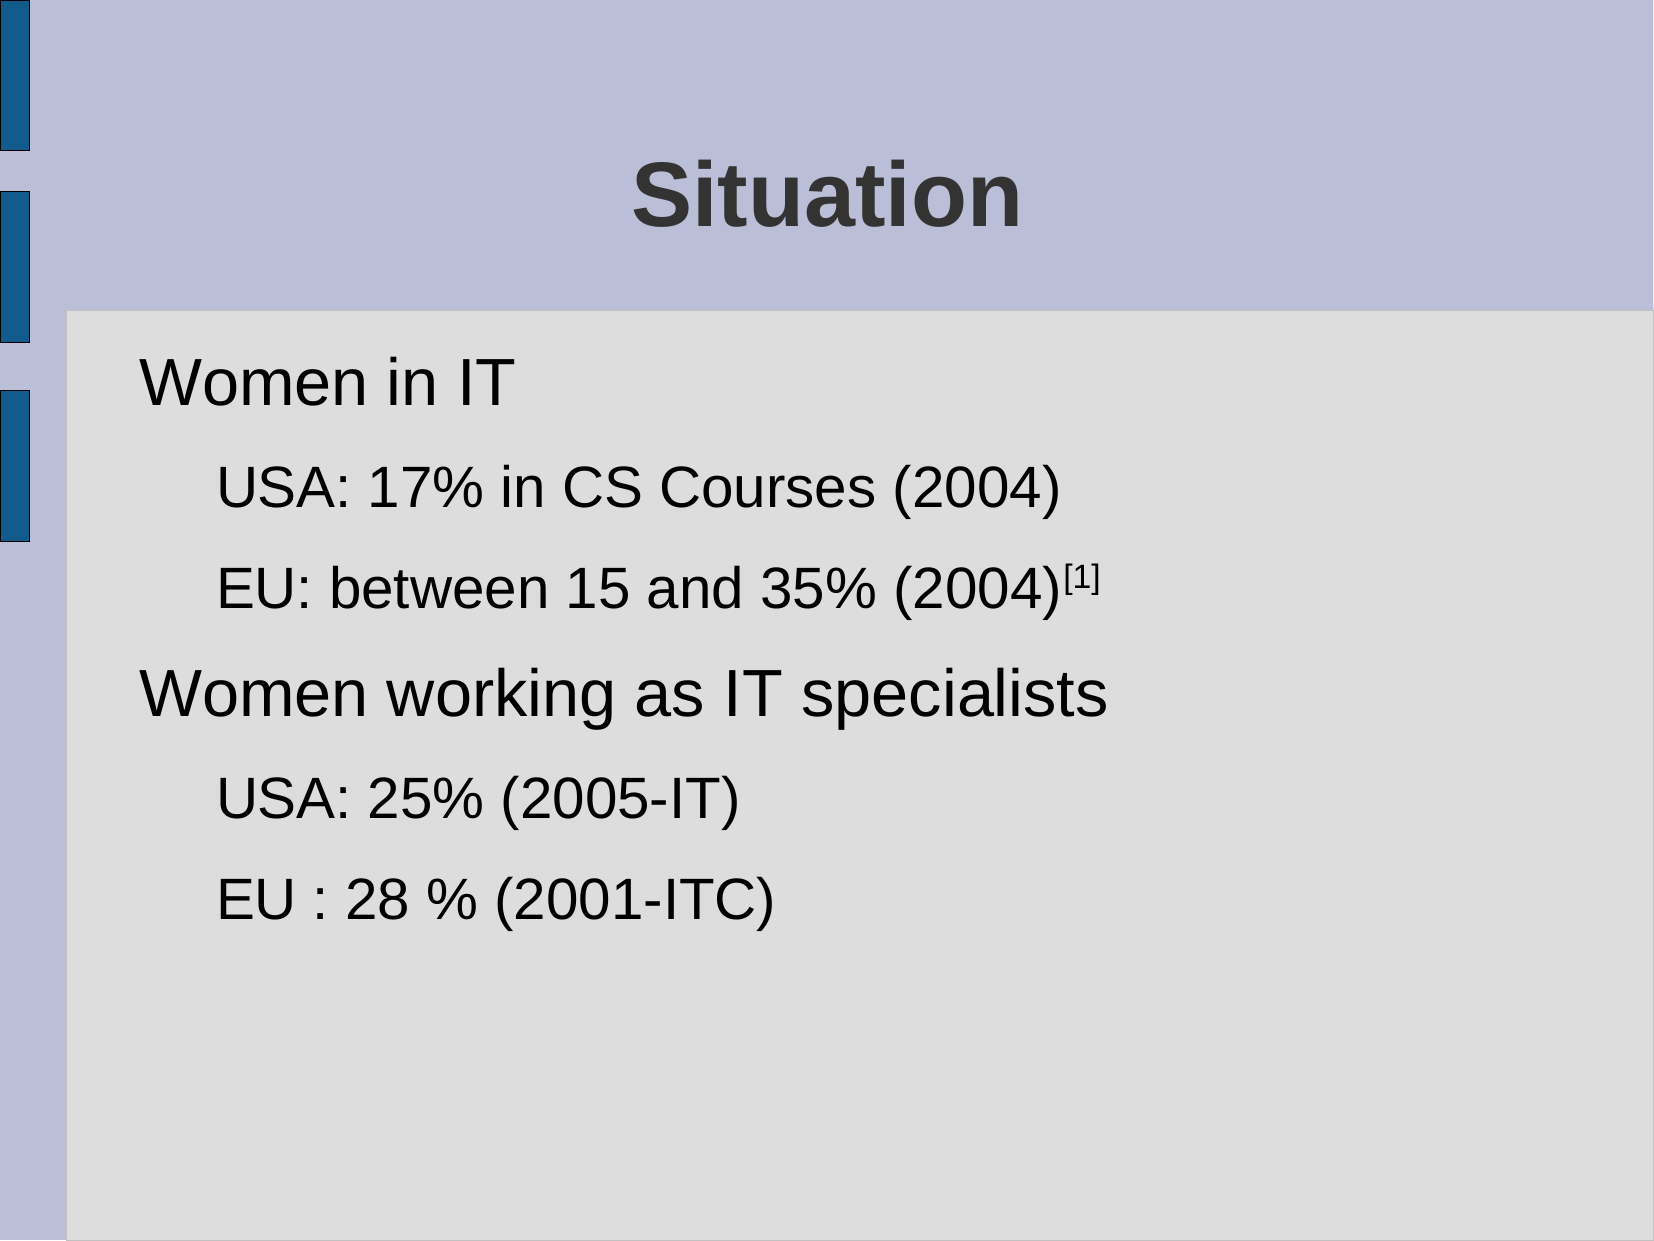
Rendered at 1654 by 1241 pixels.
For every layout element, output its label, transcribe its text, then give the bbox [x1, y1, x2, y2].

title Situation [121, 98, 1534, 291]
list Women in IT USA: 17% in CS Courses (2004) EU: between 15 and 35% (2004)[1] Women working as IT specialists USA: 25% (2005-IT) EU : 28 % (2001-ITC) [121, 344, 1534, 1067]
